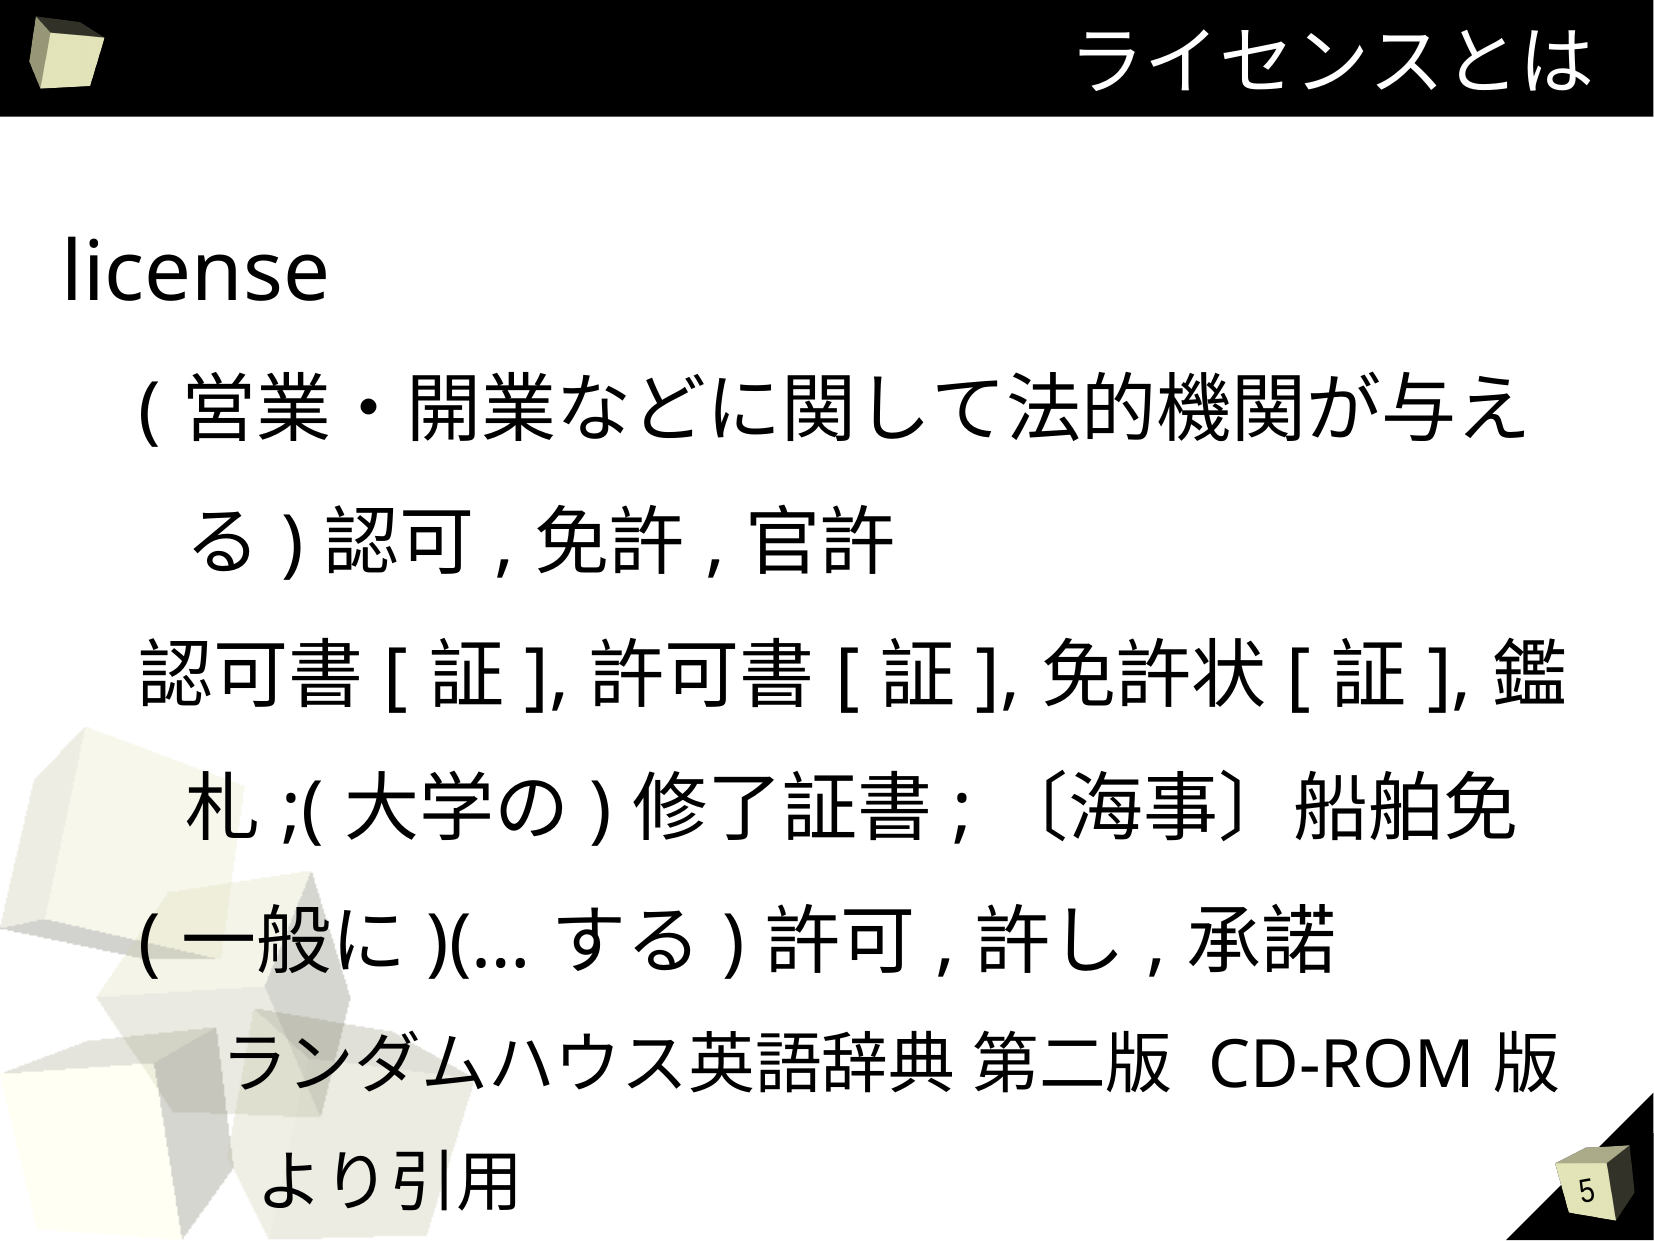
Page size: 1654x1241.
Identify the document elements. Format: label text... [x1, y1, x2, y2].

list license (営業・開業などに関して法的機関が与える)認可,免許,官許 認可書[証],許可書[証],免許状[証],鑑札;(大学の)修了証書;〔海事〕船舶免 (一般に)(…する)許可,許し,承諾 ランダムハウス英語辞典 第二版 CD-ROM版より引用 利用者に対し利用許可を与えるもの [44, 177, 1611, 1214]
picture [0, 726, 477, 1241]
title ライセンスとは [118, 0, 1595, 119]
